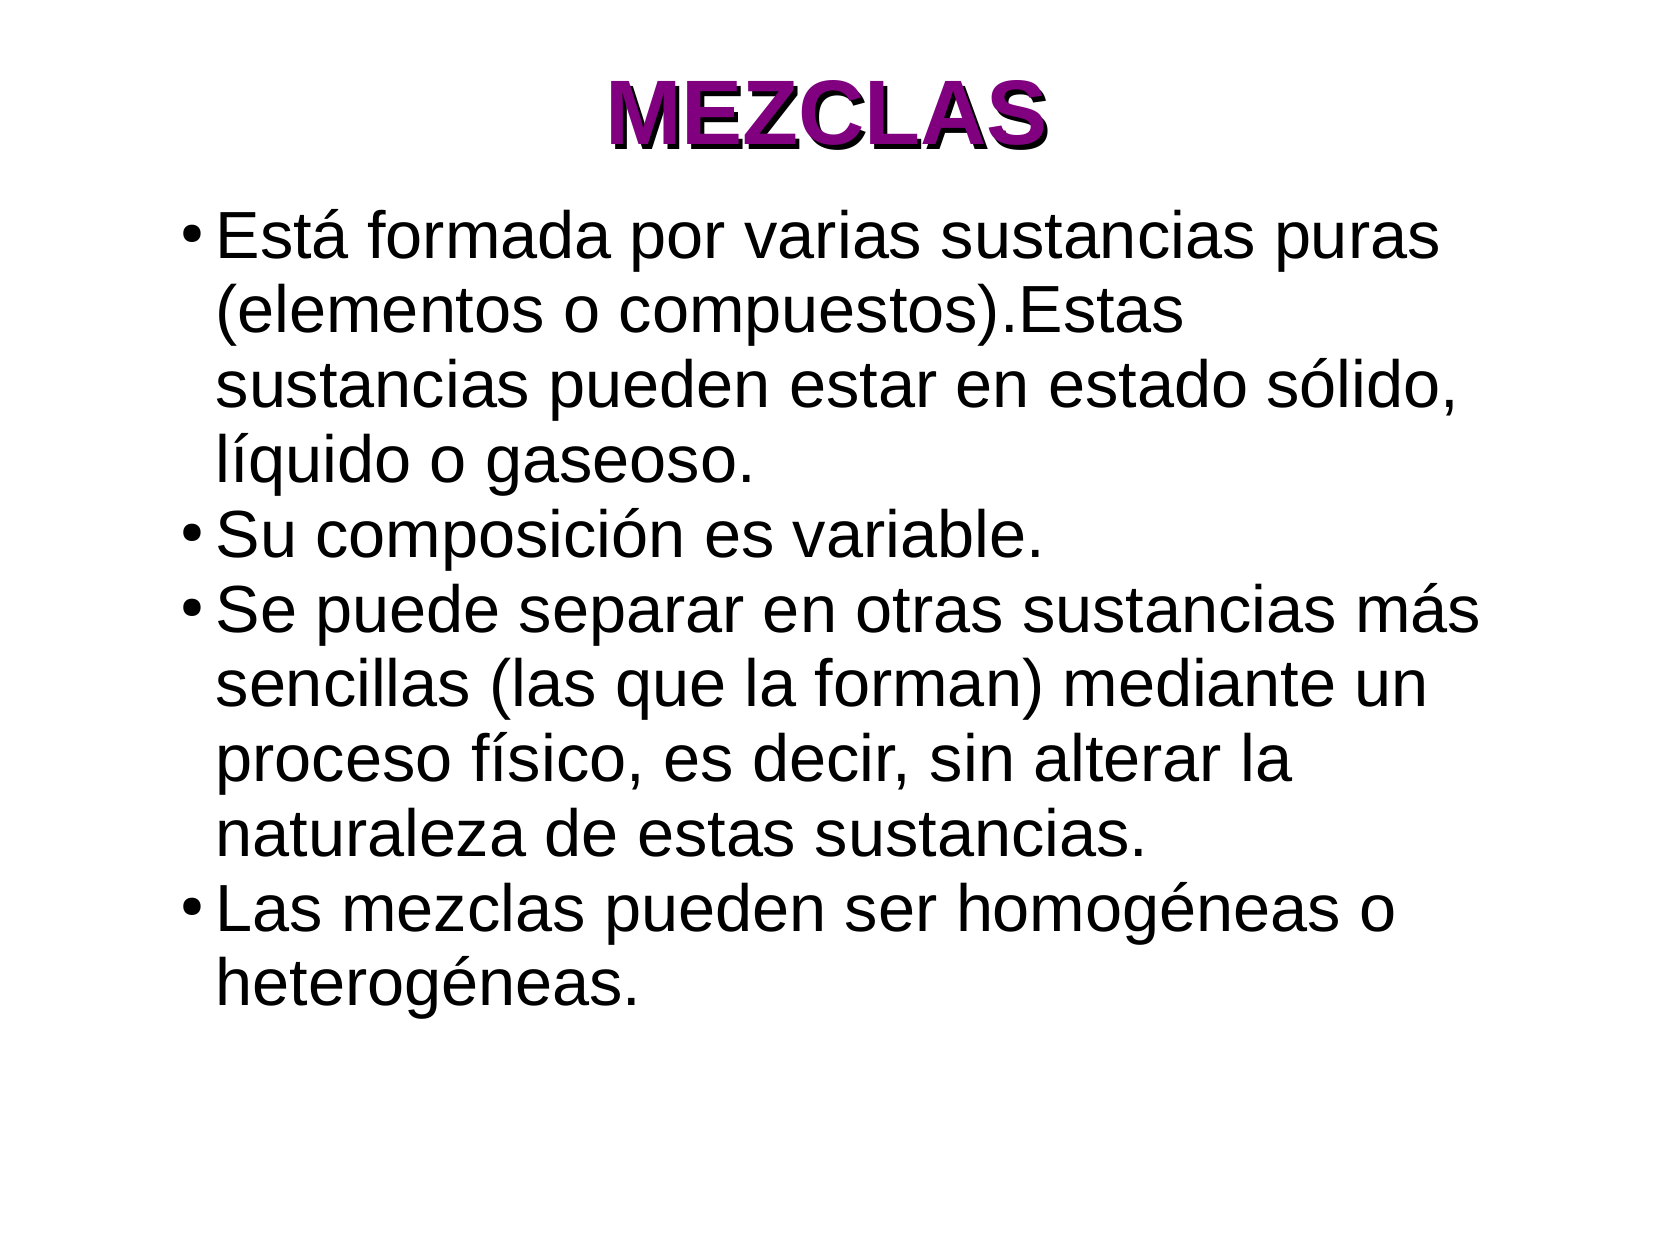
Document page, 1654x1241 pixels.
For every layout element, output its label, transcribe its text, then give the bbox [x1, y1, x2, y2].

title MEZCLAS [82, 49, 1571, 178]
text_box Está formada por varias sustancias puras (elementos o compuestos).Estas sustancias pueden estar en estado sólido, líquido o gaseoso. Su composición es variable. Se puede separar en otras sustancias más sencillas (las que la forman) mediante un proceso físico, es decir, sin alterar la naturaleza de estas sustancias. Las mezclas pueden ser homogéneas o heterogéneas. [165, 190, 1501, 1028]
